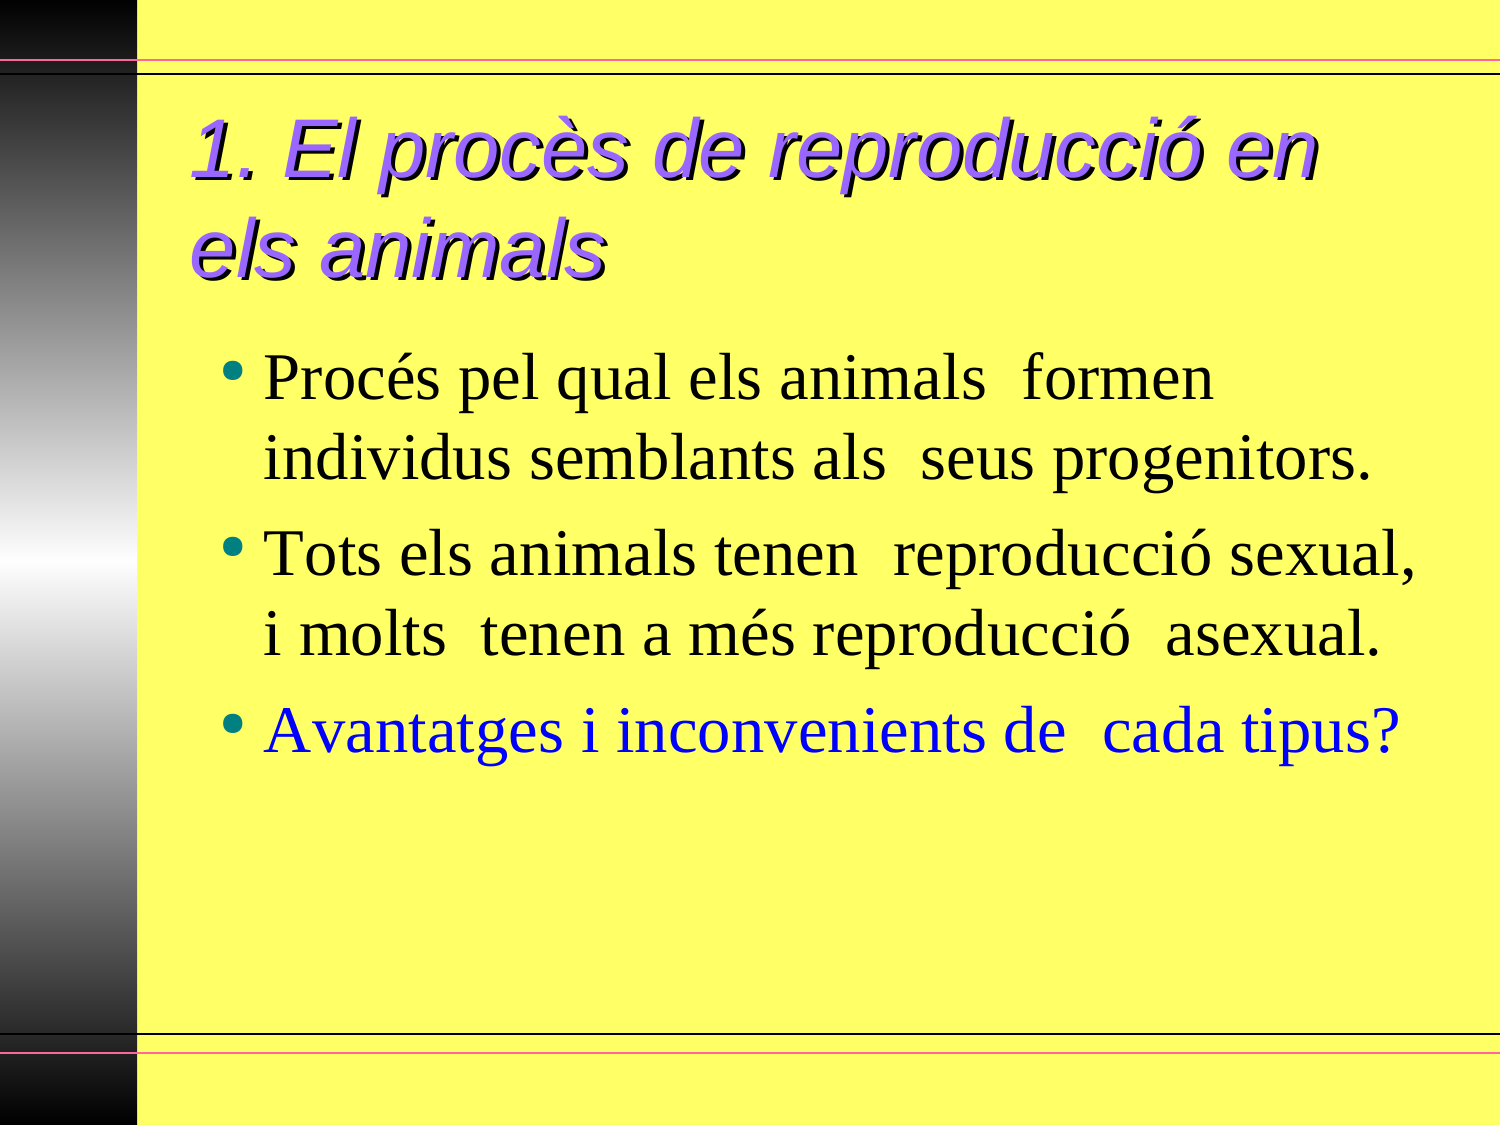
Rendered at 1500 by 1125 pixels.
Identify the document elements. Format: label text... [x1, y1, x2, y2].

title 1. El procès de reproducció en els animals [174, 86, 1450, 302]
list Procés pel qual els animals formen individus semblants als seus progenitors. Tots els animals tenen reproducció sexual, i molts tenen a més reproducció asexual. Avantatges i inconvenients de cada tipus? [174, 324, 1450, 1001]
